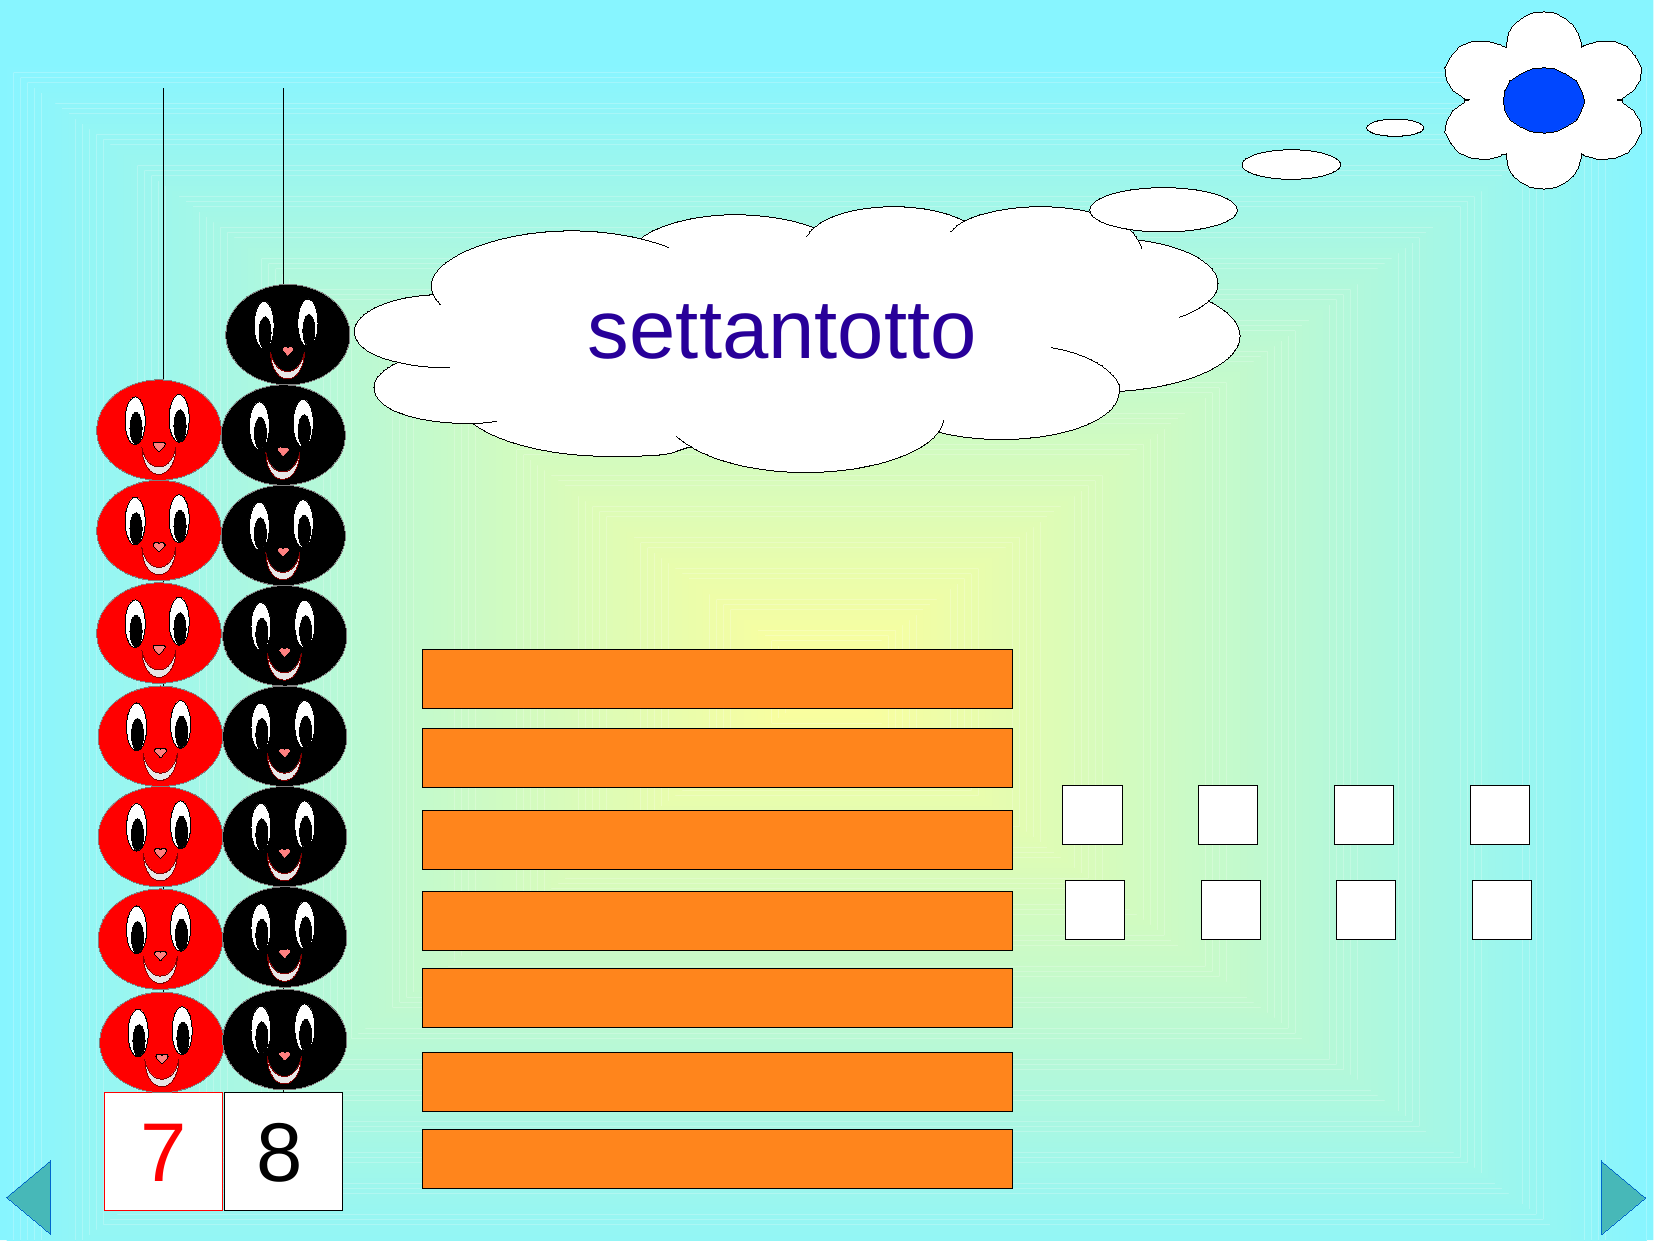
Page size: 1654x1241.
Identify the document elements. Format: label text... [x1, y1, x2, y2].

text_box [1470, 785, 1530, 845]
text_box [422, 728, 1013, 788]
text_box [99, 989, 347, 1098]
text_box [422, 1052, 1013, 1112]
text_box [422, 810, 1013, 870]
text_box [1065, 880, 1125, 940]
text_box [224, 1092, 343, 1098]
text_box [104, 1207, 223, 1211]
text_box [1242, 149, 1341, 180]
text_box [224, 1207, 343, 1211]
text_box settantotto [472, 276, 1093, 384]
text_box [1334, 785, 1394, 845]
text_box [1444, 11, 1642, 190]
text_box 7 8 [88, 1098, 355, 1207]
text_box [1472, 880, 1532, 940]
text_box [1366, 119, 1424, 137]
text_box [96, 284, 350, 990]
text_box [354, 187, 1241, 473]
text_box [1201, 880, 1261, 940]
text_box [1336, 880, 1396, 940]
text_box [422, 1129, 1013, 1189]
text_box [1062, 785, 1123, 845]
text_box [6, 1160, 51, 1235]
text_box [422, 891, 1013, 951]
text_box [422, 968, 1013, 1028]
text_box [1601, 1160, 1646, 1235]
text_box [1198, 785, 1258, 845]
text_box [422, 649, 1013, 709]
